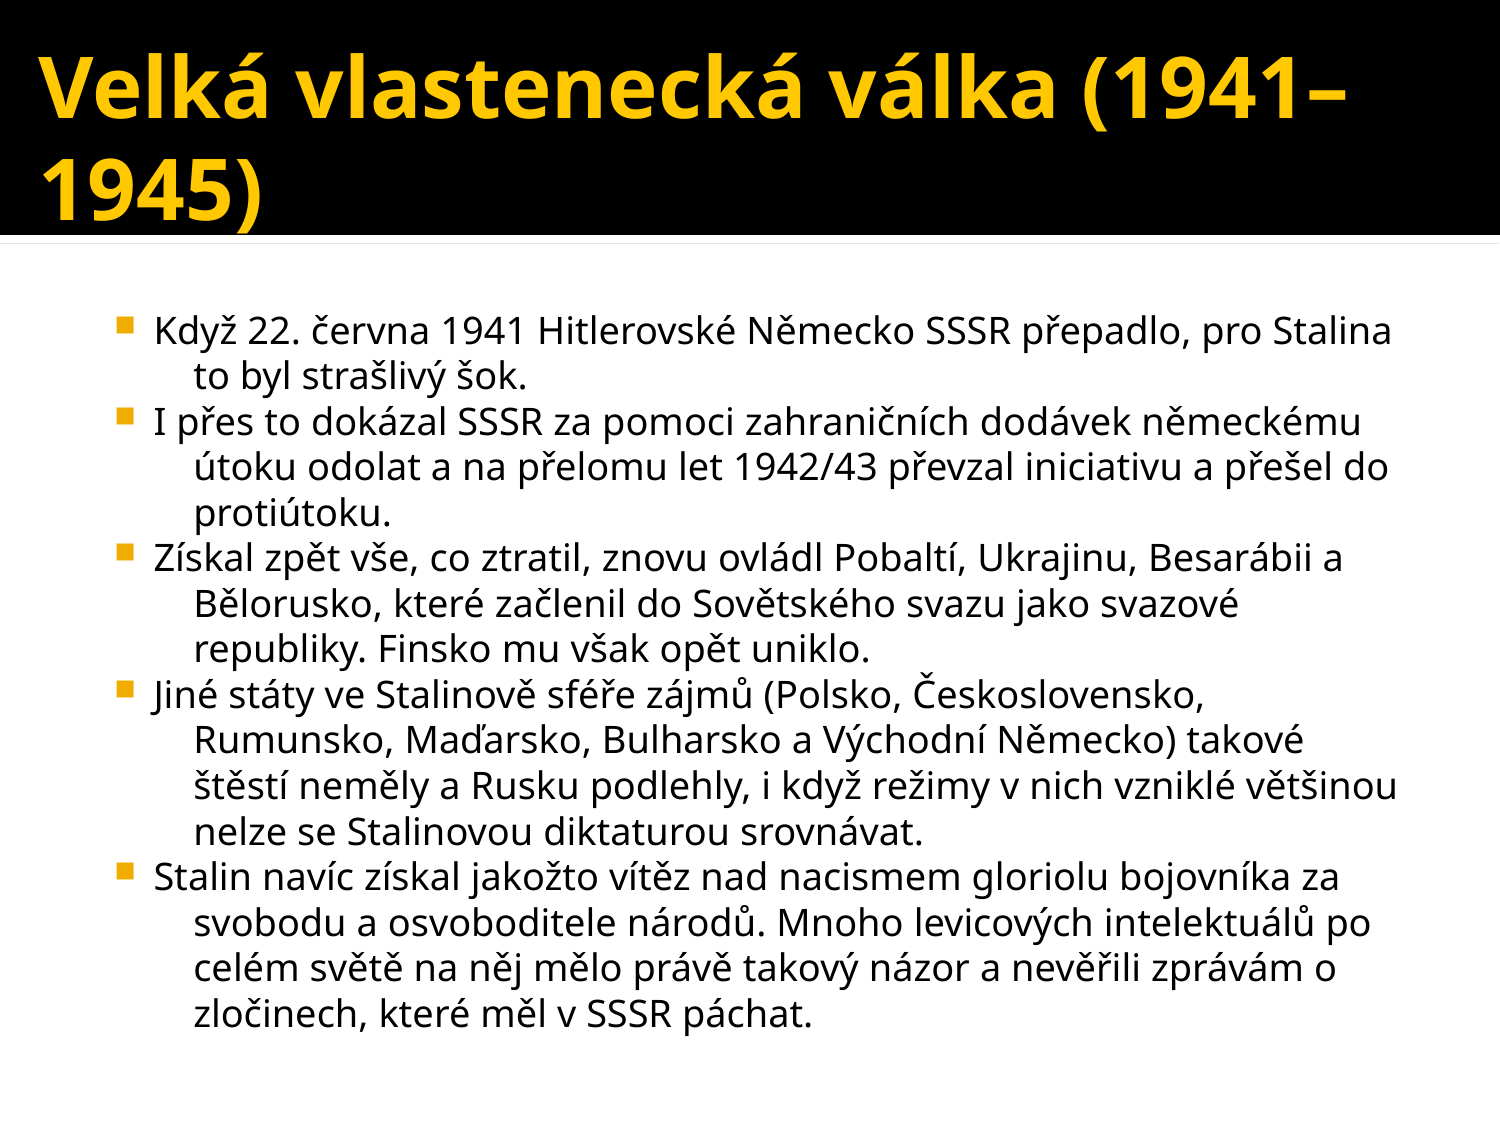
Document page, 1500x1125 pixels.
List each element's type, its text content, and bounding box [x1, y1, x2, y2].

list Když 22. června 1941 Hitlerovské Německo SSSR přepadlo, pro Stalina to byl strašlivý šok. I přes to dokázal SSSR za pomoci zahraničních dodávek německému útoku odolat a na přelomu let 1942/43 převzal iniciativu a přešel do protiútoku. Získal zpět vše, co ztratil, znovu ovládl Pobaltí, Ukrajinu, Besarábii a Bělorusko, které začlenil do Sovětského svazu jako svazové republiky. Finsko mu však opět uniklo. Jiné státy ve Stalinově sféře zájmů (Polsko, Československo, Rumunsko, Maďarsko, Bulharsko a Východní Německo) takové štěstí neměly a Rusku podlehly, i když režimy v nich vzniklé většinou nelze se Stalinovou diktaturou srovnávat. Stalin navíc získal jakožto vítěz nad nacismem gloriolu bojovníka za svobodu a osvoboditele národů. Mnoho levicových intelektuálů po celém světě na něj mělo právě takový názor a nevěřili zprávám o zločinech, které měl v SSSR páchat. [75, 291, 1426, 1051]
title Velká vlastenecká válka (1941–1945) [23, 25, 1426, 232]
